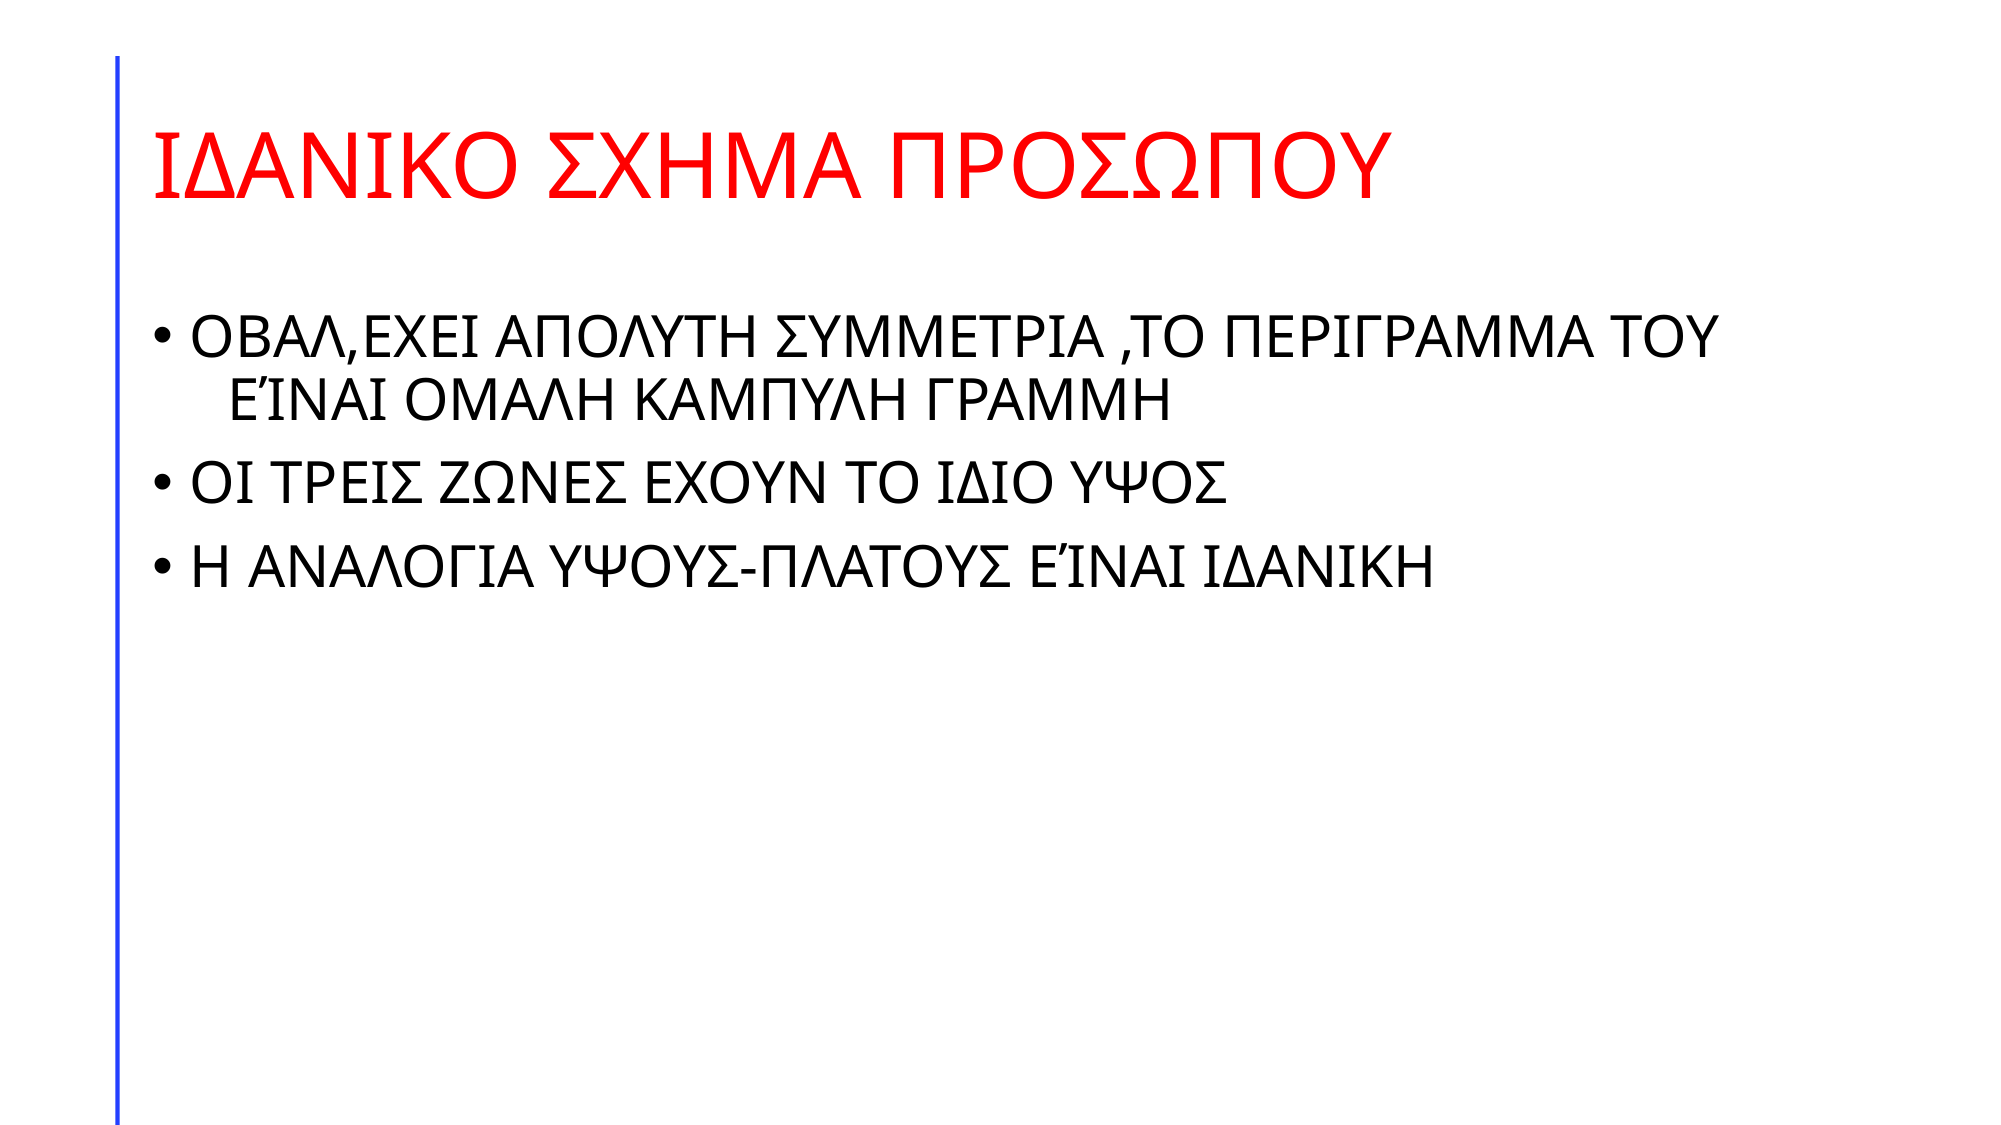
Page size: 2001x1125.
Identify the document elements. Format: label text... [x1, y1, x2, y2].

title ΙΔΑΝΙΚΟ ΣΧΗΜΑ ΠΡΟΣΩΠΟΥ [137, 59, 1863, 278]
list ΟΒΑΛ,ΕΧΕΙ ΑΠΟΛΥΤΗ ΣΥΜΜΕΤΡΙΑ ,ΤΟ ΠΕΡΙΓΡΑΜΜΑ ΤΟΥ ΕΊΝΑΙ ΟΜΑΛΗ ΚΑΜΠΥΛΗ ΓΡΑΜΜΗ ΟΙ ΤΡΕΙΣ ΖΩΝΕΣ ΕΧΟΥΝ ΤΟ ΙΔΙΟ ΥΨΟΣ Η ΑΝΑΛΟΓΙΑ ΥΨΟΥΣ-ΠΛΑΤΟΥΣ ΕΊΝΑΙ ΙΔΑΝΙΚΗ [137, 299, 1863, 661]
